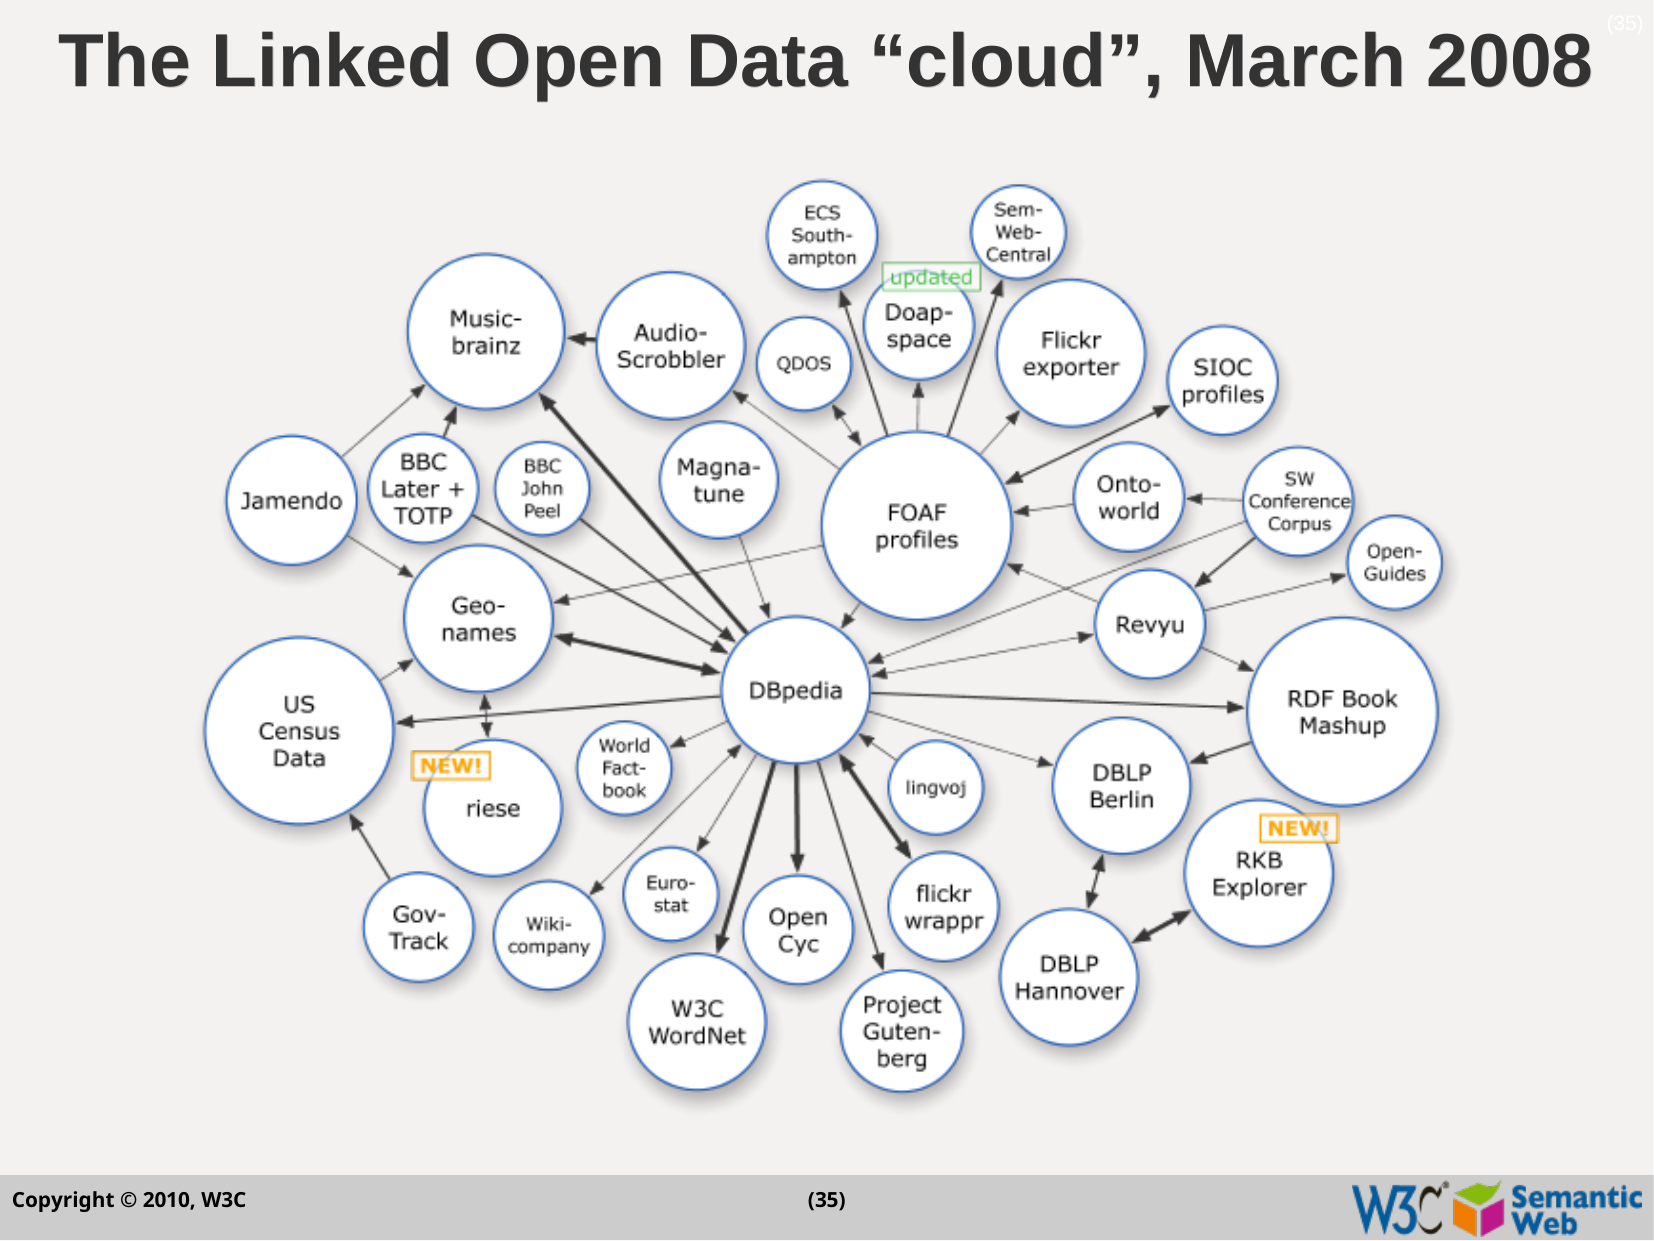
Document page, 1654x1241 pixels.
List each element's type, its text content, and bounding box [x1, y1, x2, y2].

picture [171, 151, 1487, 1140]
picture [1352, 1178, 1642, 1237]
title The Linked Open Data “cloud”, March 2008 [0, 7, 1654, 111]
